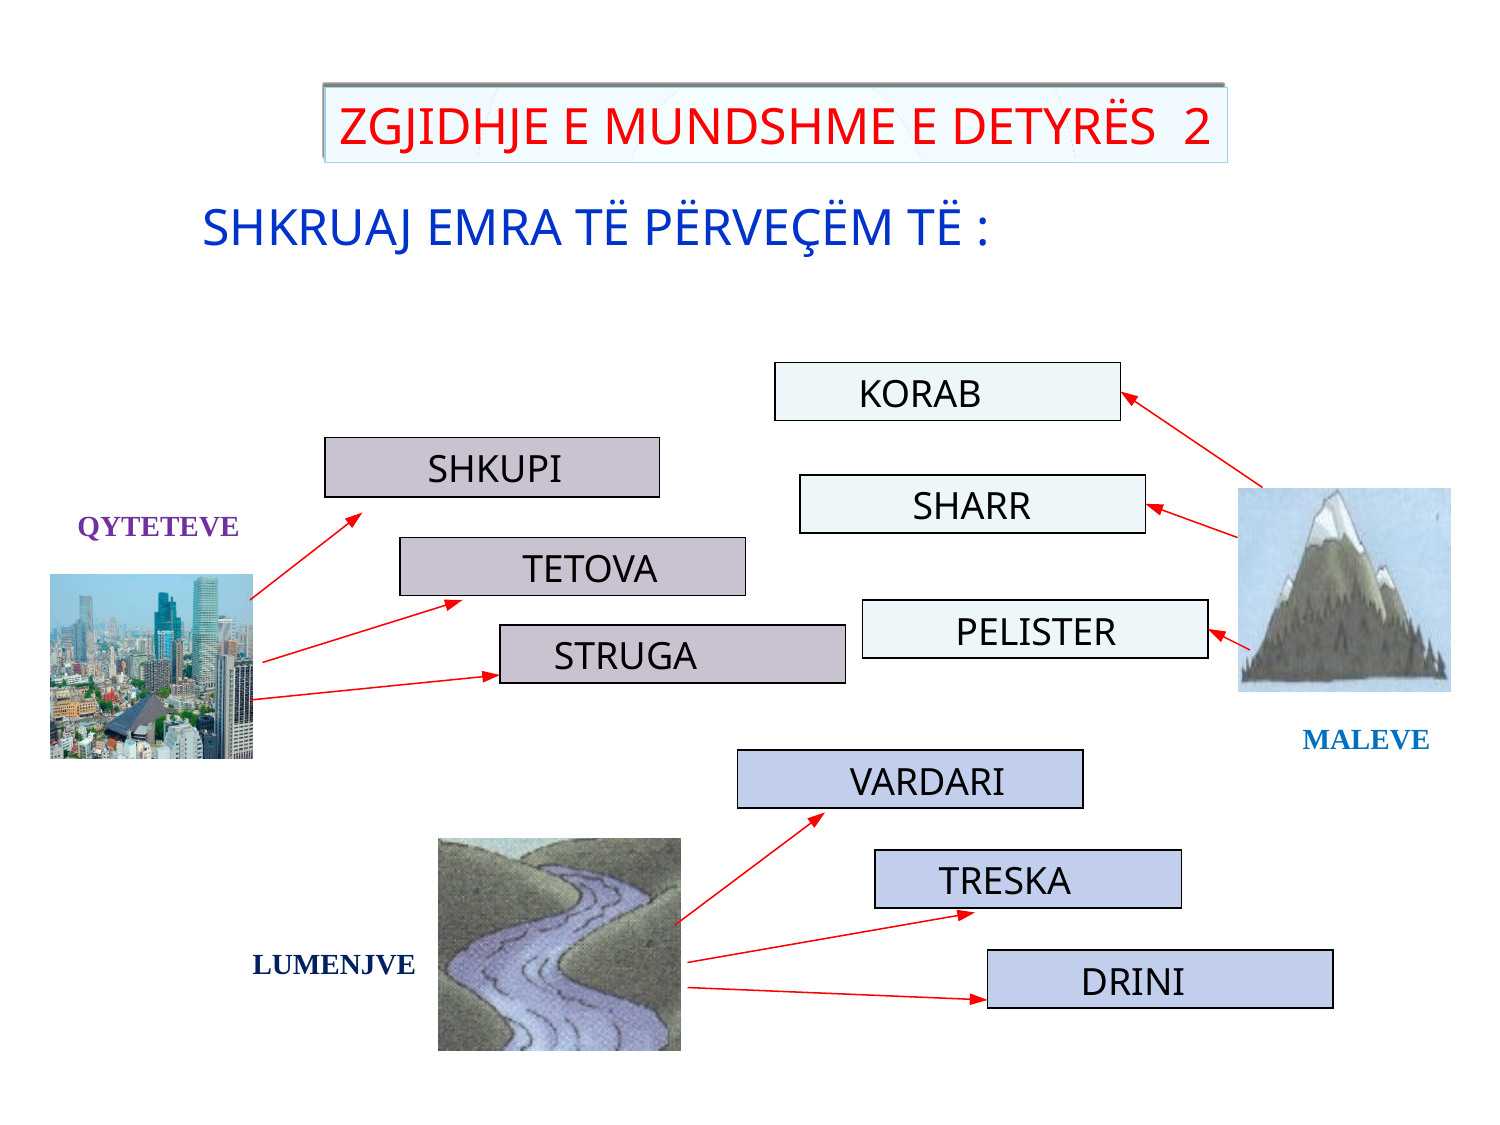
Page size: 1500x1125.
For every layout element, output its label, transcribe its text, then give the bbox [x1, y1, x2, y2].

text_box DRINI [987, 950, 1338, 1011]
text_box VARDARI [737, 750, 1088, 811]
text_box QYTETEVE [62, 500, 262, 550]
text_box SHARR [800, 474, 1151, 536]
text_box SHKRUAJ EMRA TË PËRVEÇËM TË : [187, 187, 1005, 263]
text_box ZGJIDHJE E MUNDSHME E DETYRËS 2 [325, 87, 1228, 163]
text_box MALEVE [1287, 712, 1446, 763]
picture [50, 574, 253, 759]
picture [1237, 487, 1451, 693]
text_box KORAB [774, 362, 1126, 424]
text_box SHKUPI [324, 437, 663, 499]
text_box PELISTER [862, 600, 1213, 661]
picture [437, 837, 682, 1051]
text_box LUMENJVE [237, 937, 431, 988]
text_box STRUGA [500, 624, 851, 686]
text_box TETOVA [399, 537, 751, 599]
text_box TRESKA [875, 849, 1188, 911]
